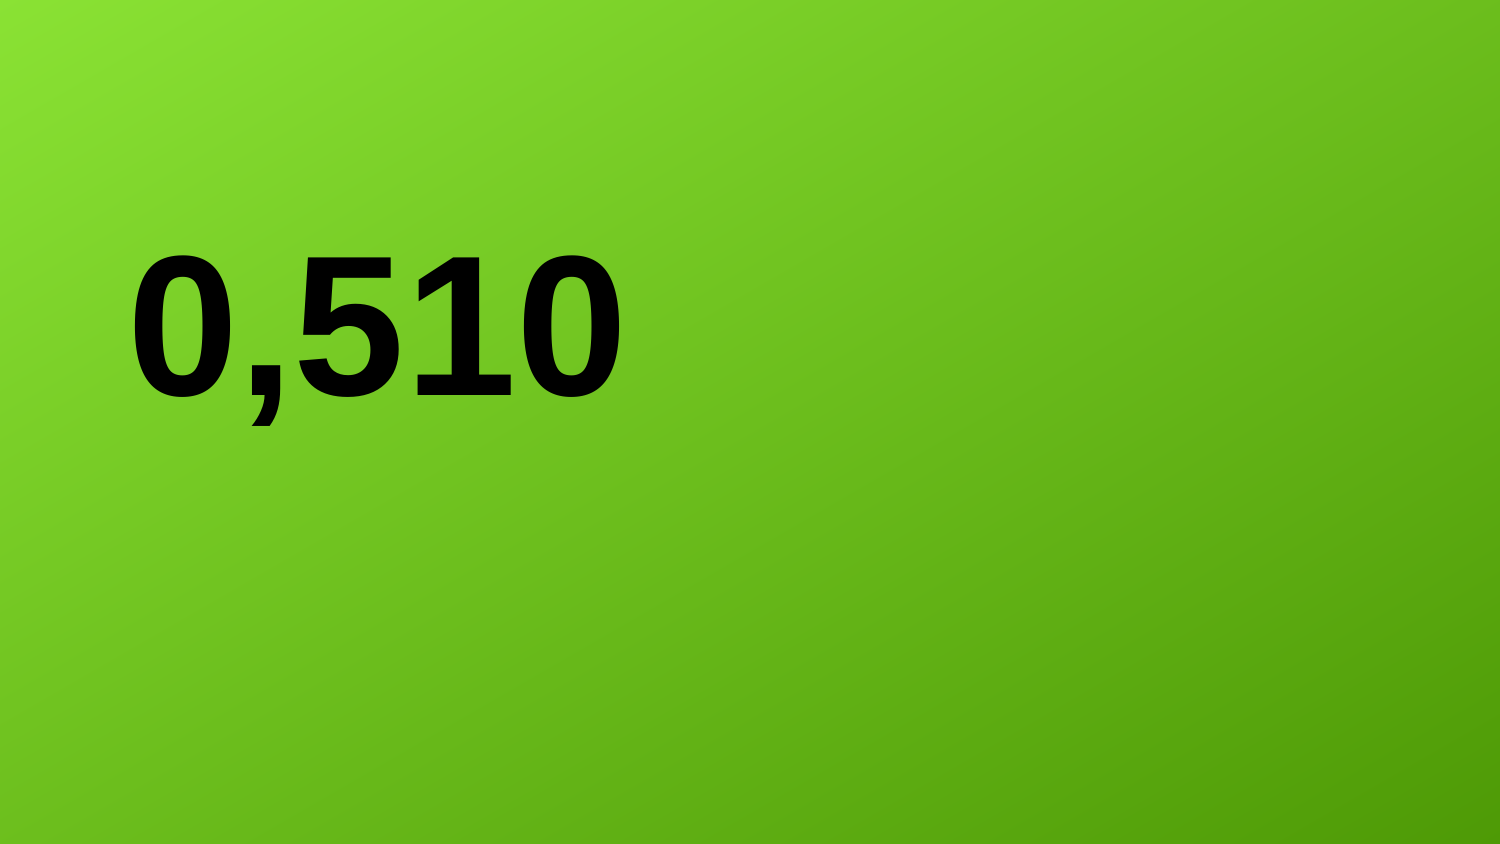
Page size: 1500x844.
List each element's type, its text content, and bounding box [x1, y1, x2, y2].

text_box 0,510 [162, 277, 202, 375]
text_box 0,510 [551, 277, 591, 375]
text_box 0,510 [112, 259, 1388, 450]
